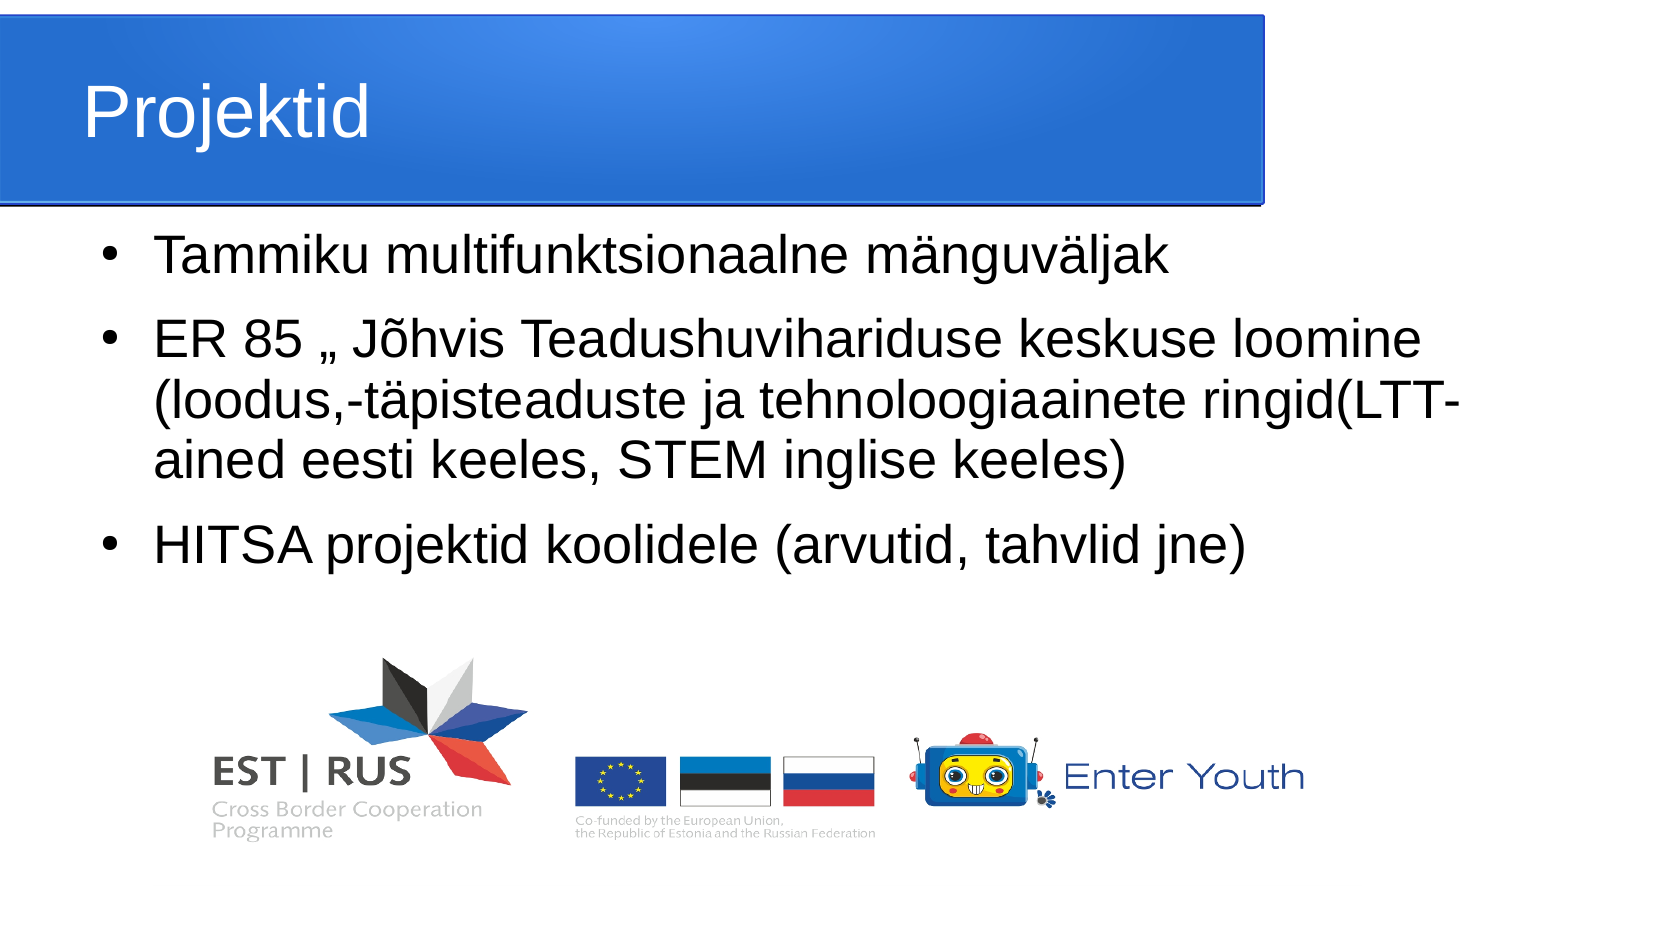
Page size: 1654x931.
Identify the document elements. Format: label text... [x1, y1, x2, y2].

title Projektid [82, 35, 1235, 189]
list Tammiku multifunktsionaalne mänguväljak ER 85 „ Jõhvis Teadushuvihariduse keskuse loomine (loodus,-täpisteaduste ja tehnoloogiaainete ringid(LTT-ained eesti keeles, STEM inglise keeles) HITSA projektid koolidele (arvutid, tahvlid jne) [82, 224, 1571, 764]
picture [153, 614, 1362, 910]
